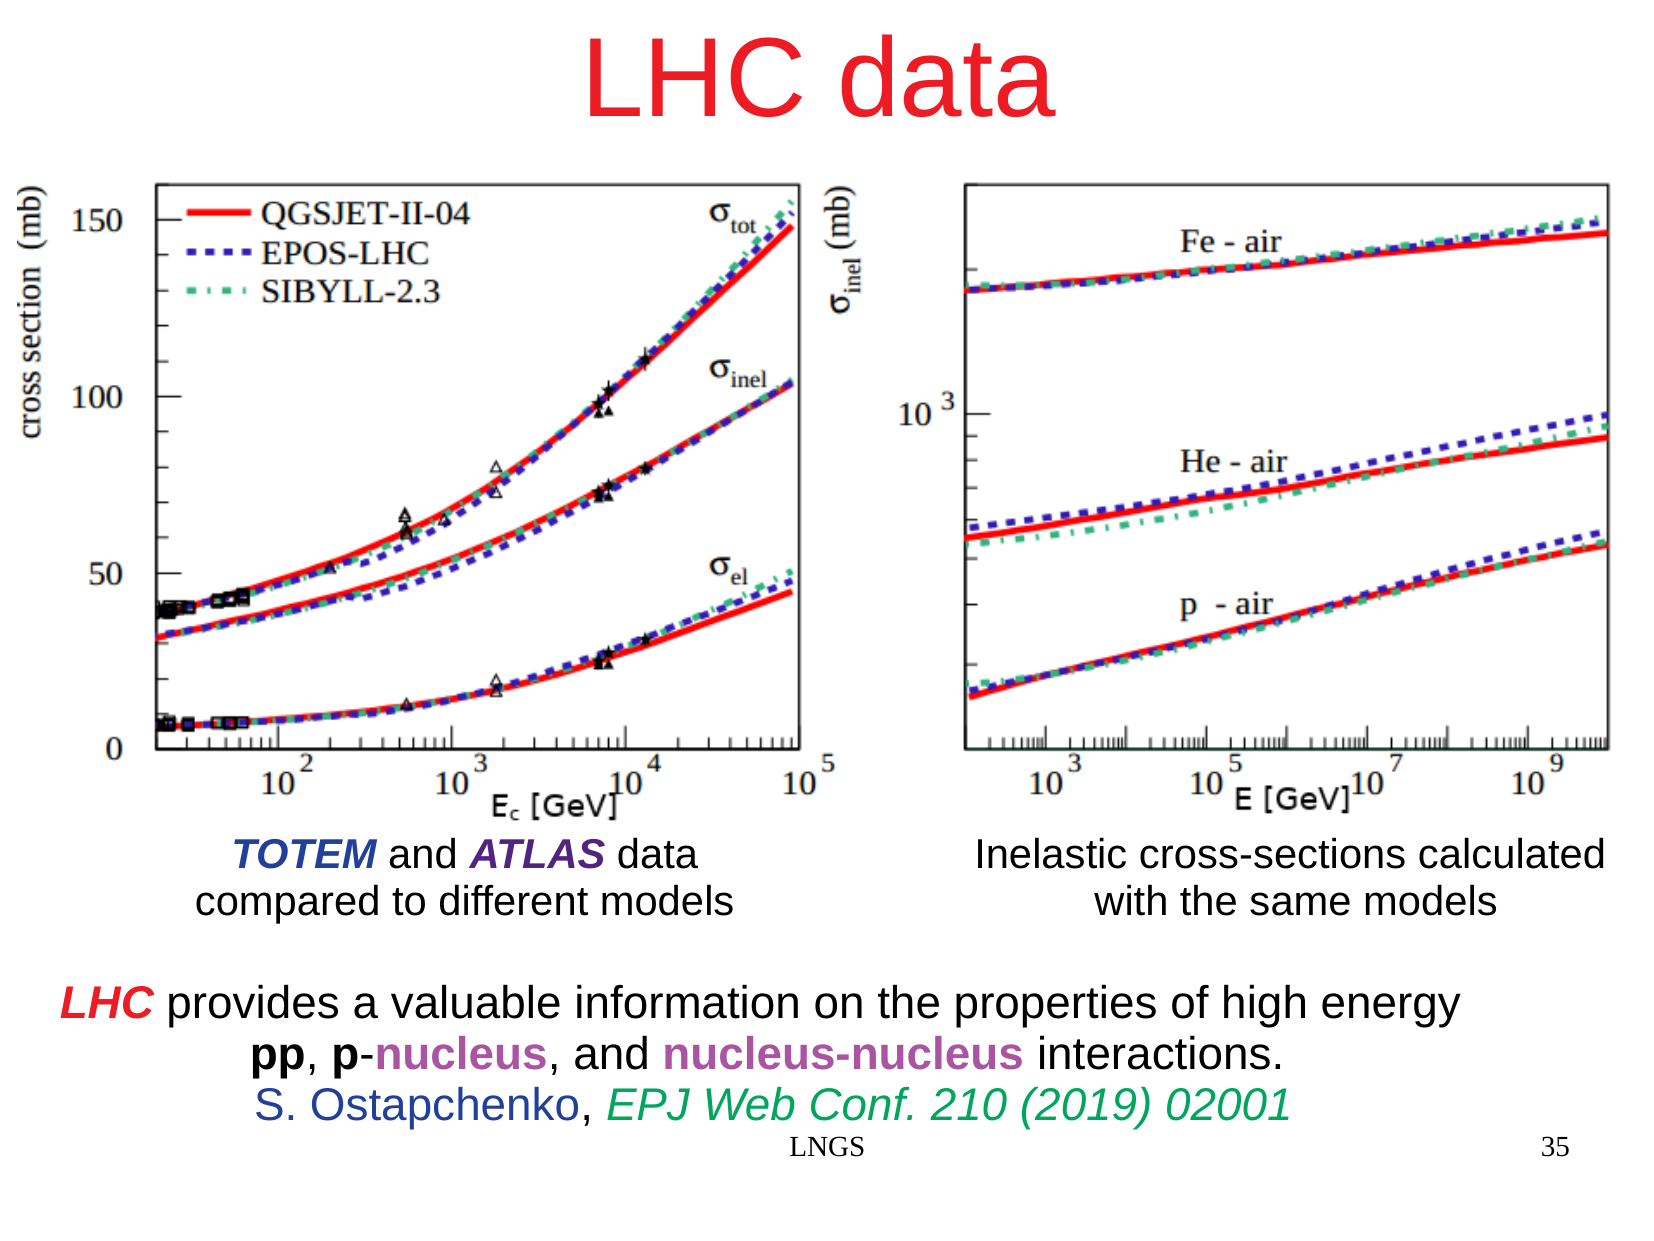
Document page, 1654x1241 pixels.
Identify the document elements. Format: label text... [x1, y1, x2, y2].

text_box TOTEM and ATLAS data compared to different models [119, 823, 810, 969]
picture [17, 164, 1633, 824]
text_box LHC provides a valuable information on the properties of high energy pp, p-nucleus, and nucleus-nucleus interactions. S. Ostapchenko, EPJ Web Conf. 210 (2019) 02001 [44, 969, 1590, 1139]
title LHC data [74, 15, 1563, 141]
text_box Inelastic cross-sections calculated with the same models [959, 823, 1633, 932]
